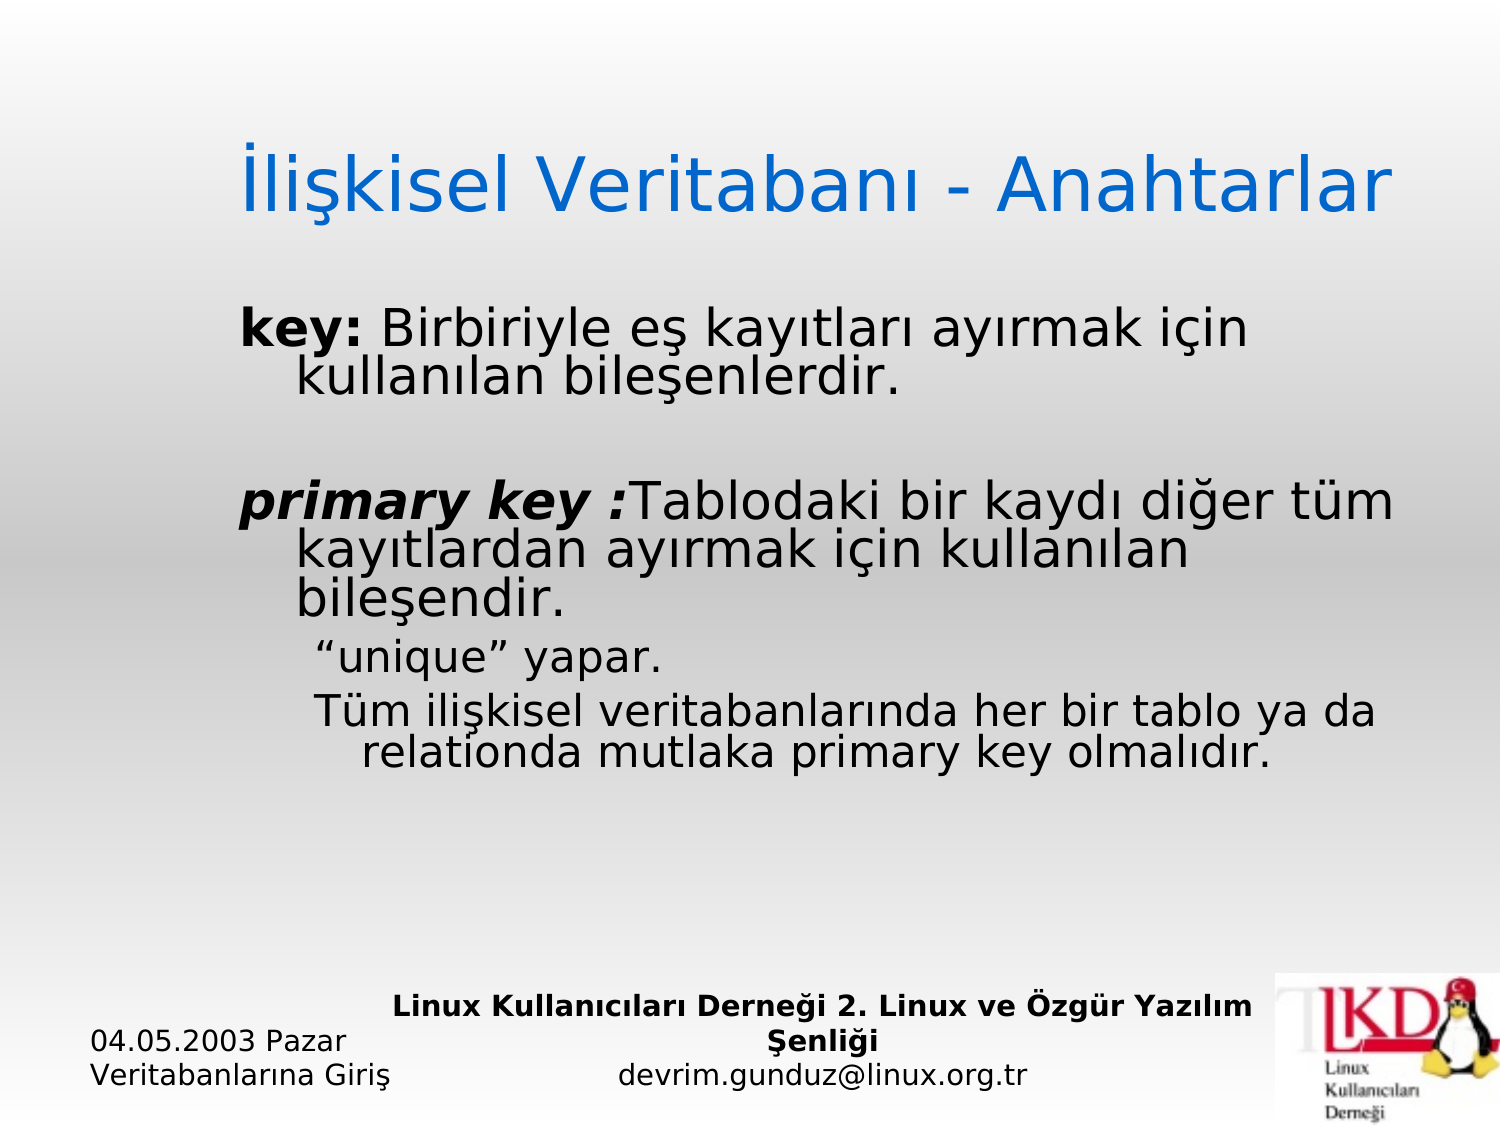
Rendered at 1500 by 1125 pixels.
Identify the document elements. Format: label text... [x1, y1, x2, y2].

picture [1275, 973, 1500, 1125]
list key: Birbiriyle eş kayıtları ayırmak için kullanılan bileşenlerdir. primary key :Tablodaki bir kaydı diğer tüm kayıtlardan ayırmak için kullanılan bileşendir. “unique” yapar. Tüm ilişkisel veritabanlarında her bir tablo ya da relationda mutlaka primary key olmalıdır. [224, 299, 1425, 975]
title İlişkisel Veritabanı - Anahtarlar [224, 49, 1425, 237]
